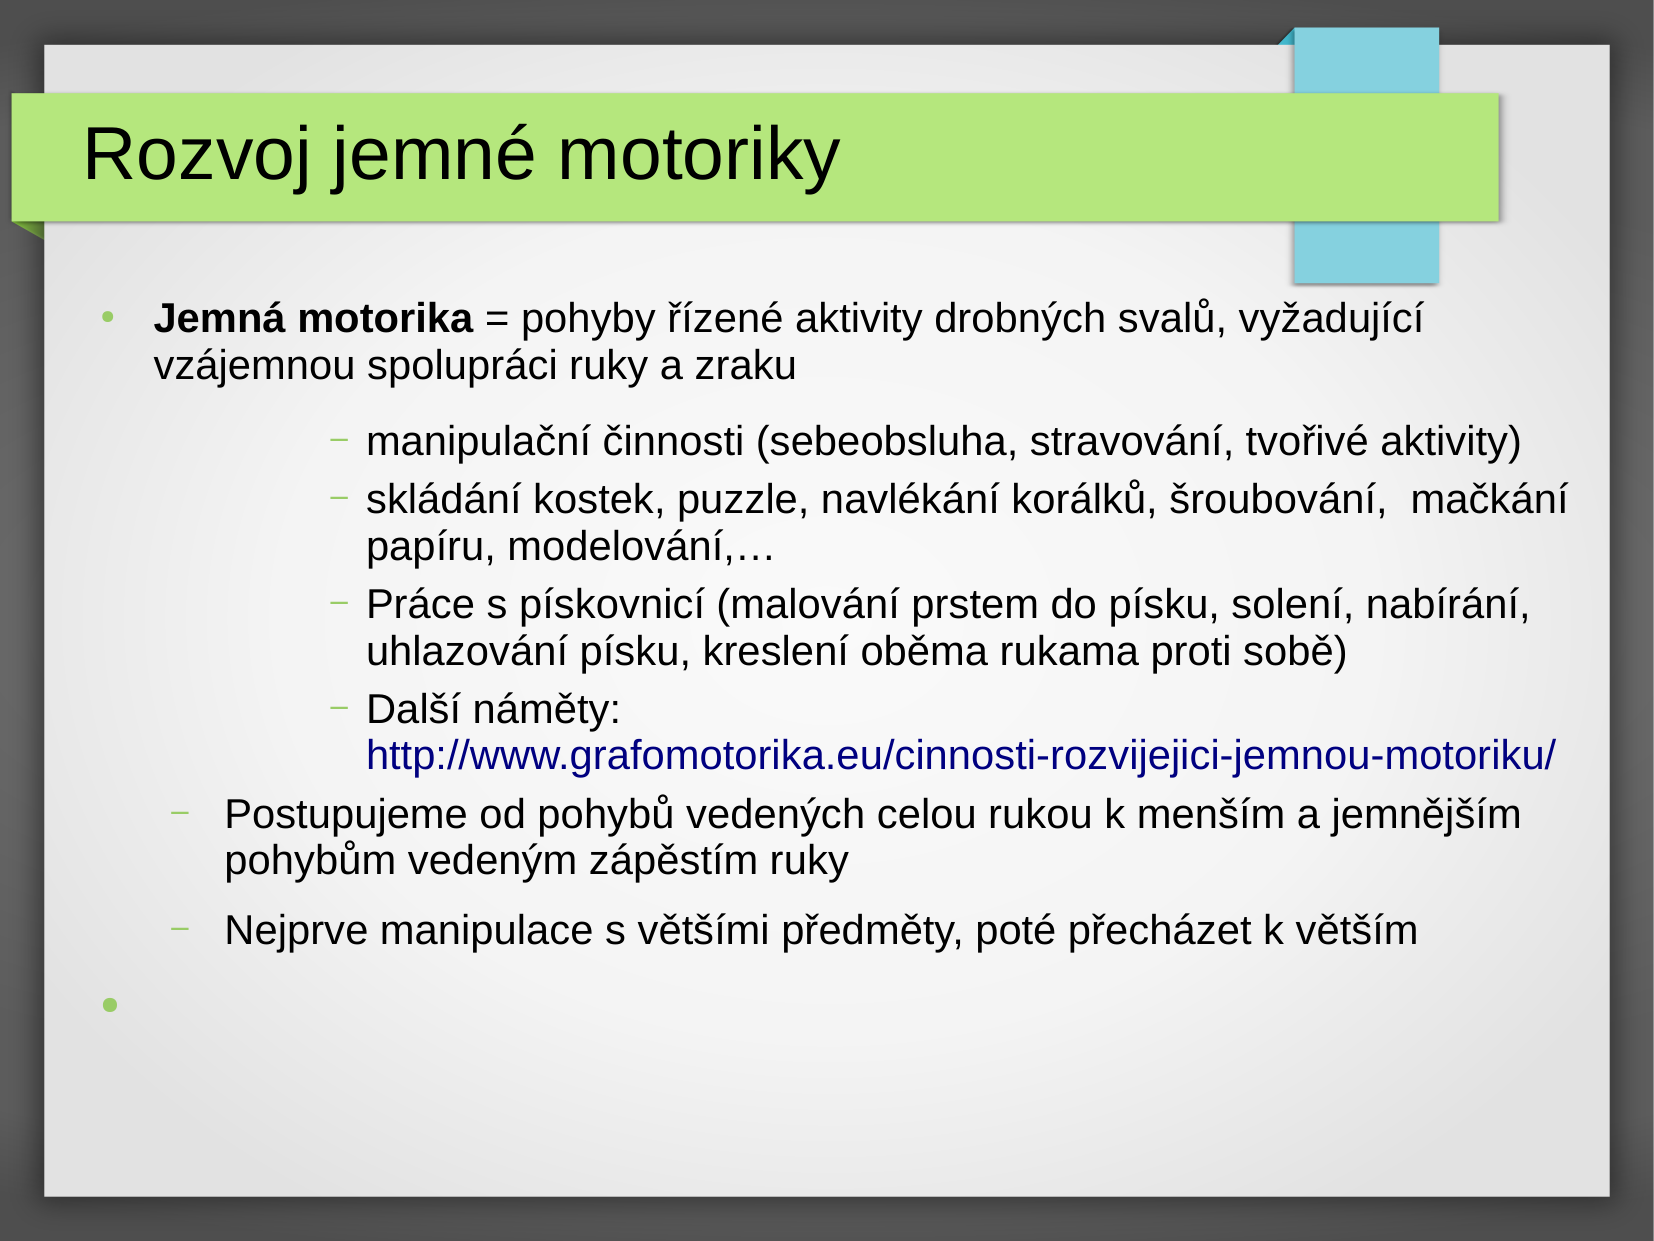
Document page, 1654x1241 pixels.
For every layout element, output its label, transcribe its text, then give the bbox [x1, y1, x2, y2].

picture [0, 0, 1654, 1241]
list Jemná motorika = pohyby řízené aktivity drobných svalů, vyžadující vzájemnou spolupráci ruky a zraku manipulační činnosti (sebeobsluha, stravování, tvořivé aktivity) skládání kostek, puzzle, navlékání korálků, šroubování, mačkání papíru, modelování,… Práce s pískovnicí (malování prstem do písku, solení, nabírání, uhlazování písku, kreslení oběma rukama proti sobě) Další náměty: http://www.grafomotorika.eu/cinnosti-rozvijejici-jemnou-motoriku/ Postupujeme od pohybů vedených celou rukou k menším a jemnějším pohybům vedeným zápěstím ruky Nejprve manipulace s většími předměty, poté přecházet k větším [82, 295, 1571, 1015]
title Rozvoj jemné motoriky [82, 69, 1441, 238]
